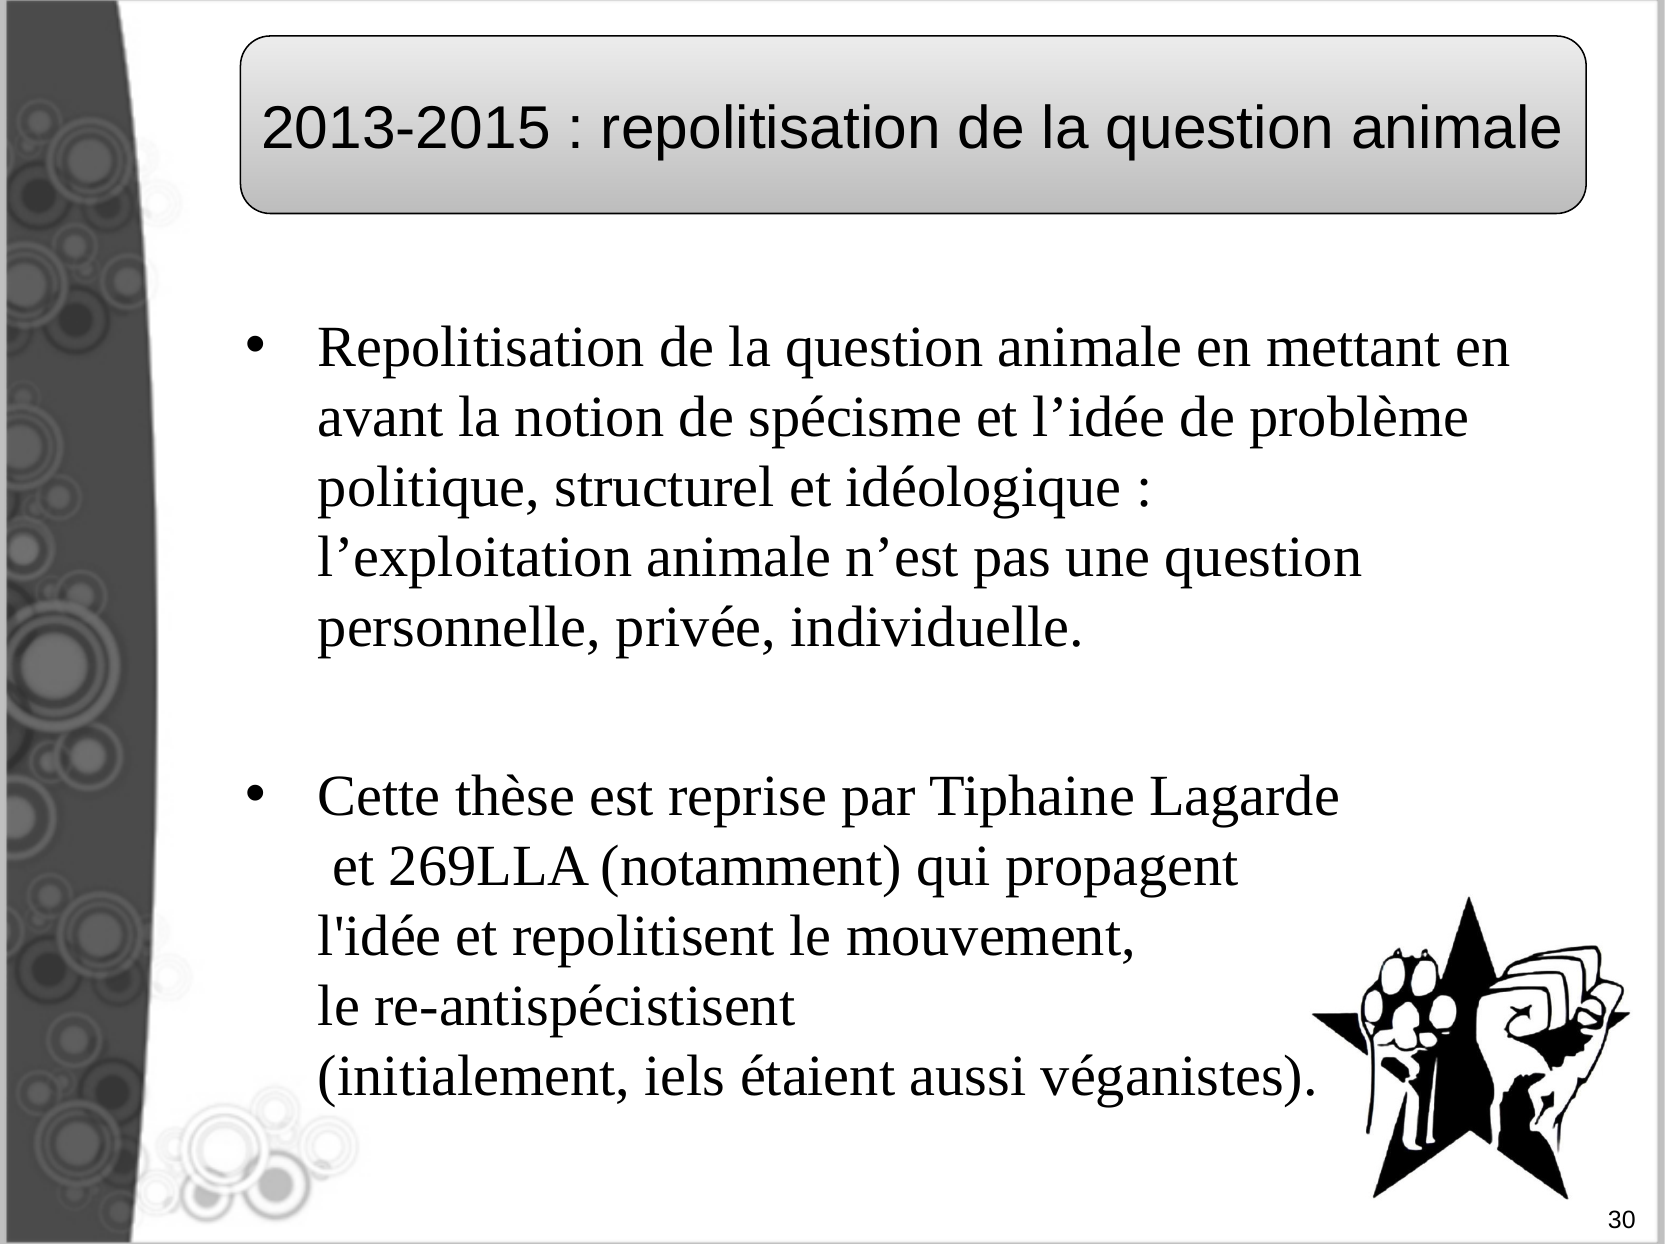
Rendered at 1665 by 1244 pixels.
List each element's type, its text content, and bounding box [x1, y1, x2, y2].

text_box Repolitisation de la question animale en mettant en avant la notion de spécisme et l’idée de problème politique, structurel et idéologique : l’exploitation animale n’est pas une question personnelle, privée, individuelle. Cette thèse est reprise par Tiphaine Lagarde et 269LLA (notamment) qui propagent l'idée et repolitisent le mouvement, le re-antispécistisent (initialement, iels étaient aussi véganistes). [237, 300, 1625, 1116]
text_box [240, 35, 1587, 214]
text_box 2013-2015 : repolitisation de la question animale [251, 80, 1576, 169]
picture [3, 0, 1662, 1244]
text_box 30 [1297, 1195, 1645, 1242]
